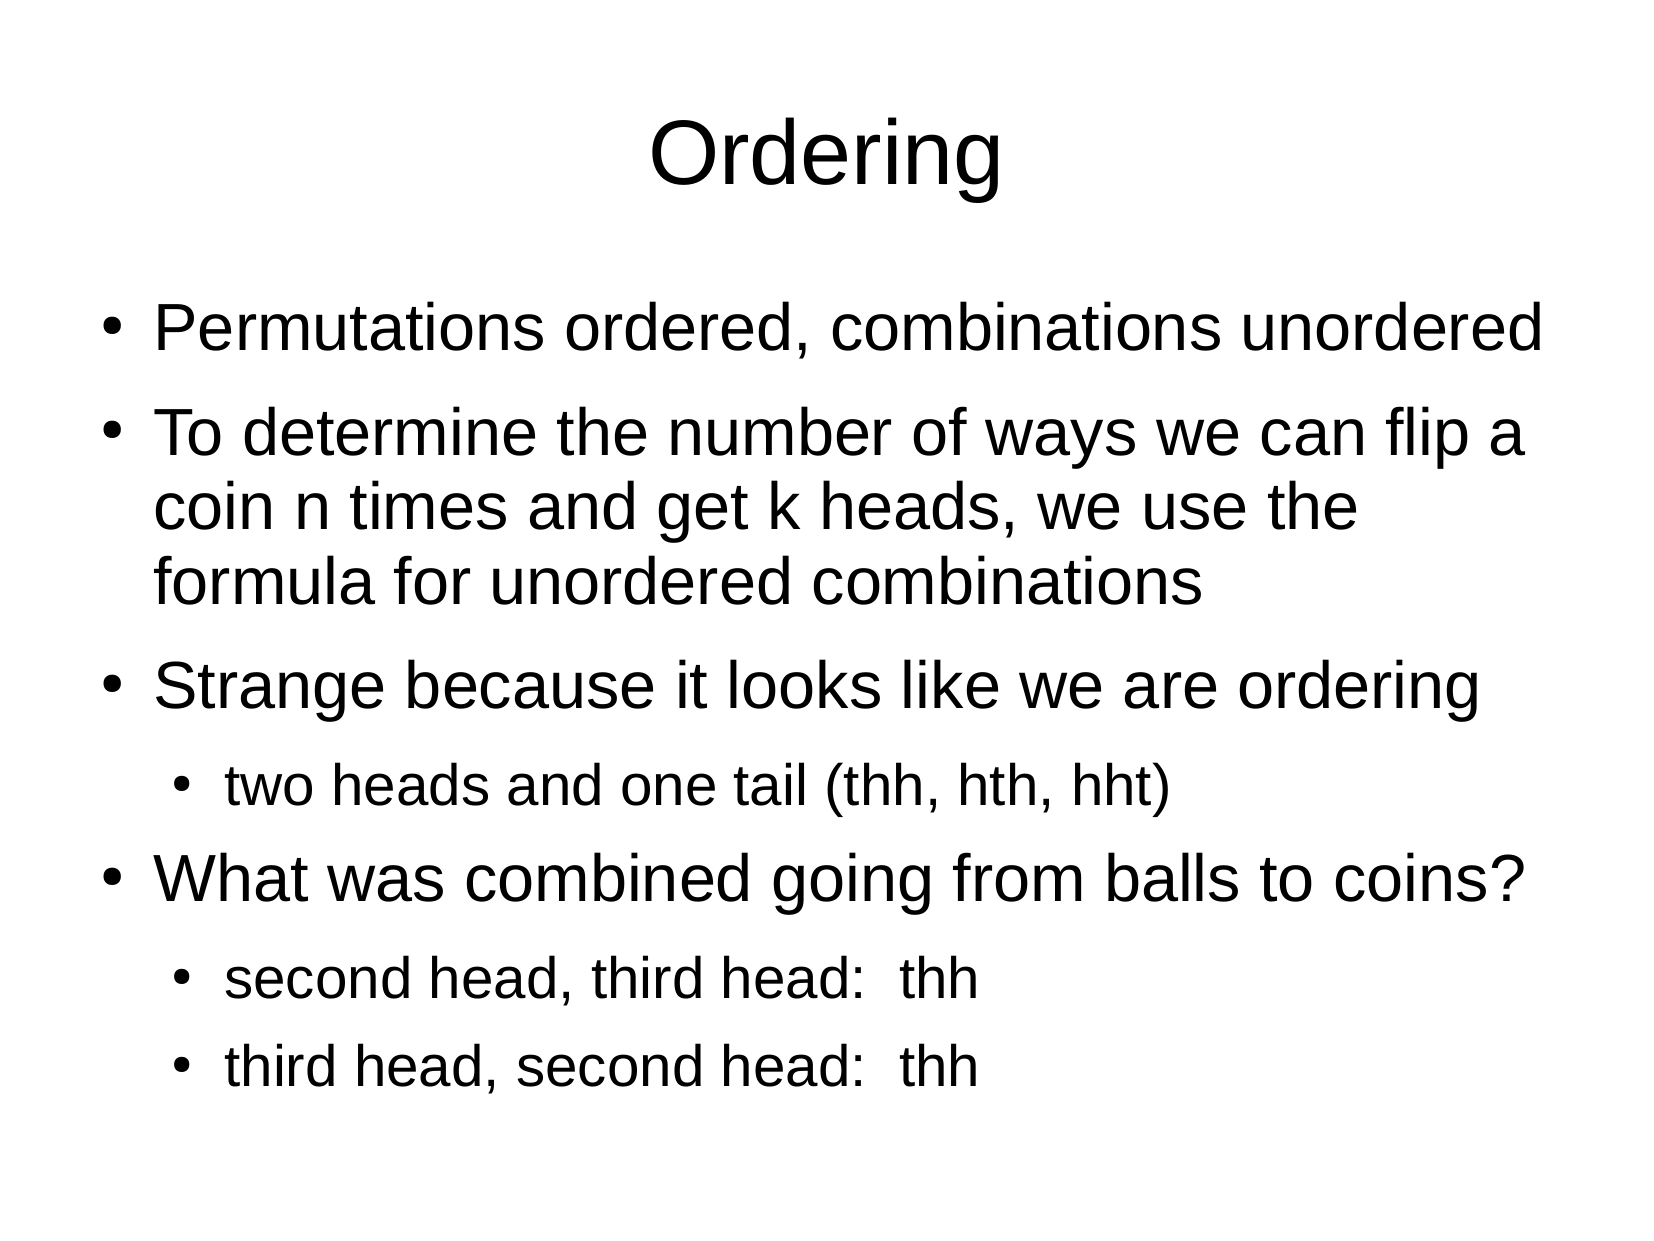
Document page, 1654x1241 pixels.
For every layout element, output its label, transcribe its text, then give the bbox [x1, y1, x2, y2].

list Permutations ordered, combinations unordered To determine the number of ways we can flip a coin n times and get k heads, we use the formula for unordered combinations Strange because it looks like we are ordering two heads and one tail (thh, hth, hht) What was combined going from balls to coins? second head, third head: thh third head, second head: thh [82, 290, 1571, 1109]
title Ordering [82, 49, 1571, 257]
